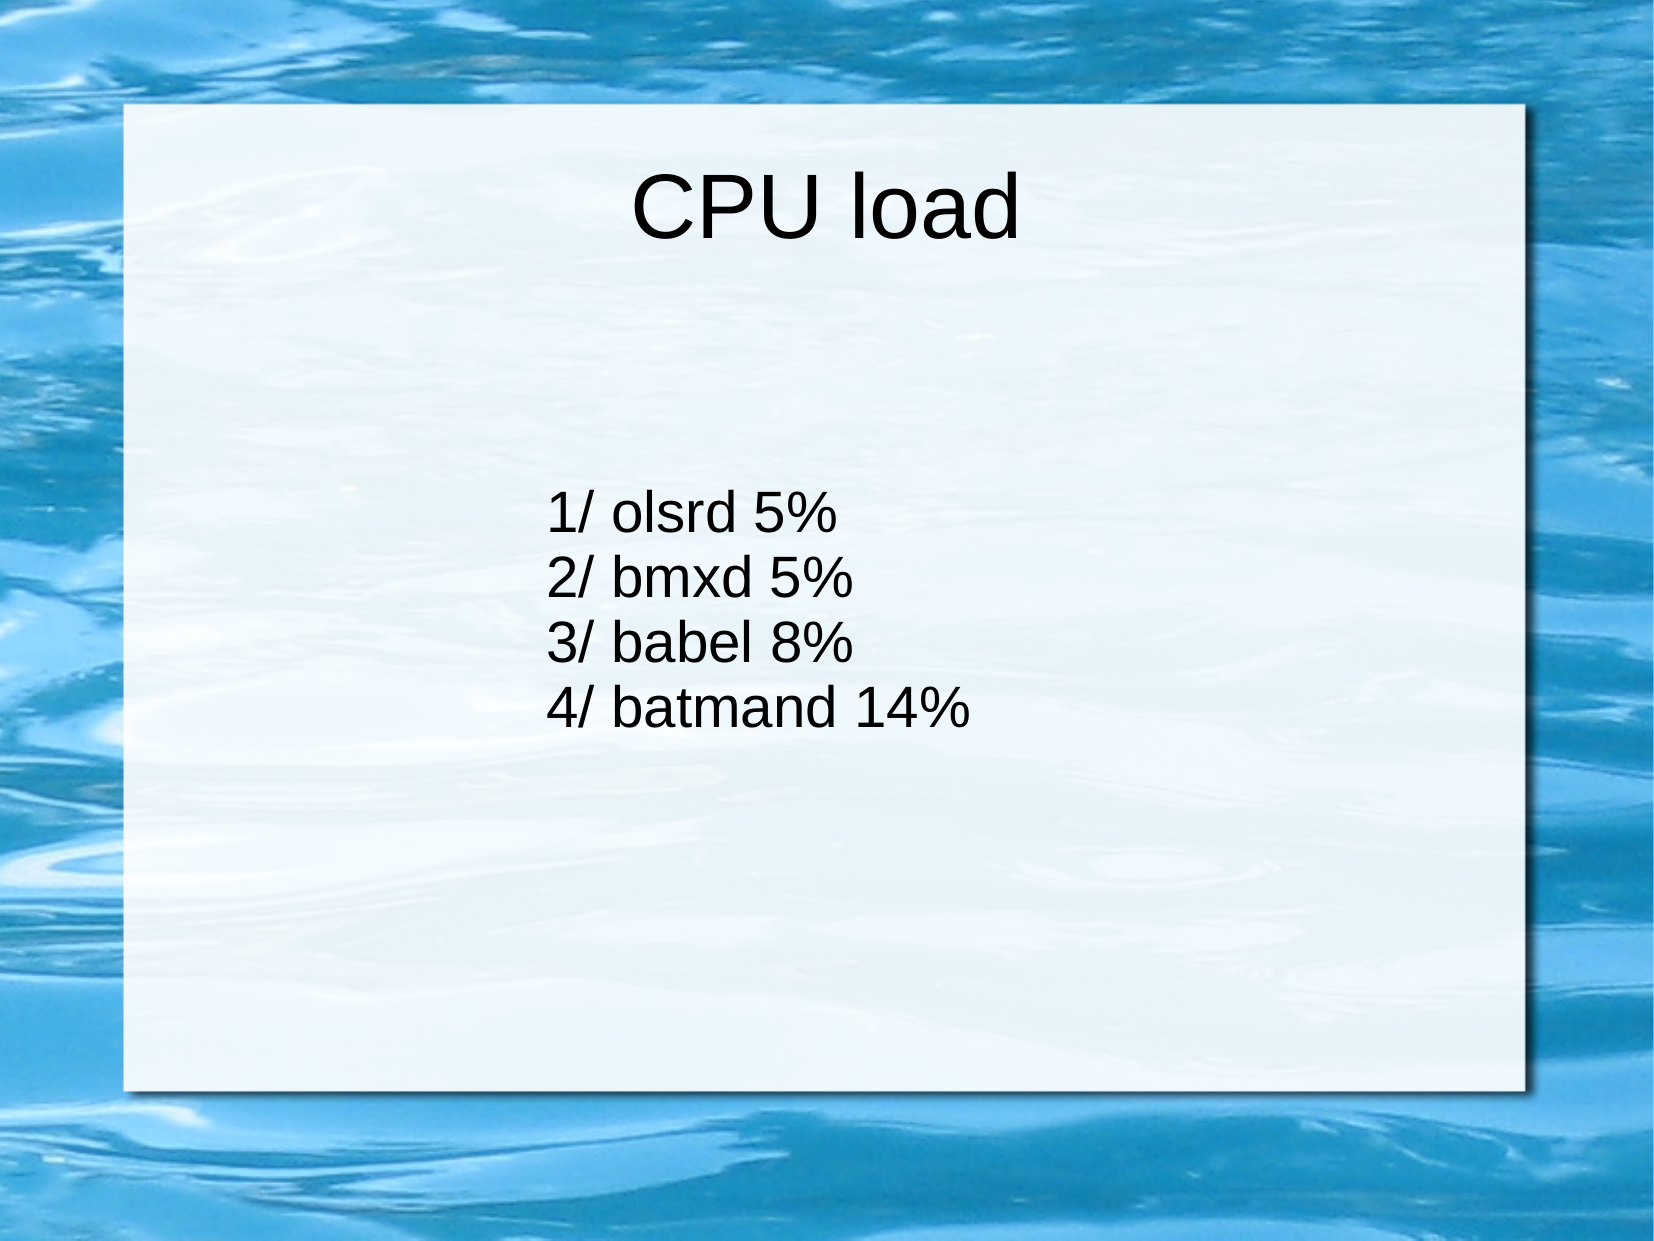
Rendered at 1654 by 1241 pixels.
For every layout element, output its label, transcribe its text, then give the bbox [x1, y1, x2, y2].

title CPU load [147, 125, 1506, 288]
picture [0, 0, 1654, 1241]
text_box 1/ olsrd 5% 2/ bmxd 5% 3/ babel 8% 4/ batmand 14% [531, 472, 1247, 1146]
